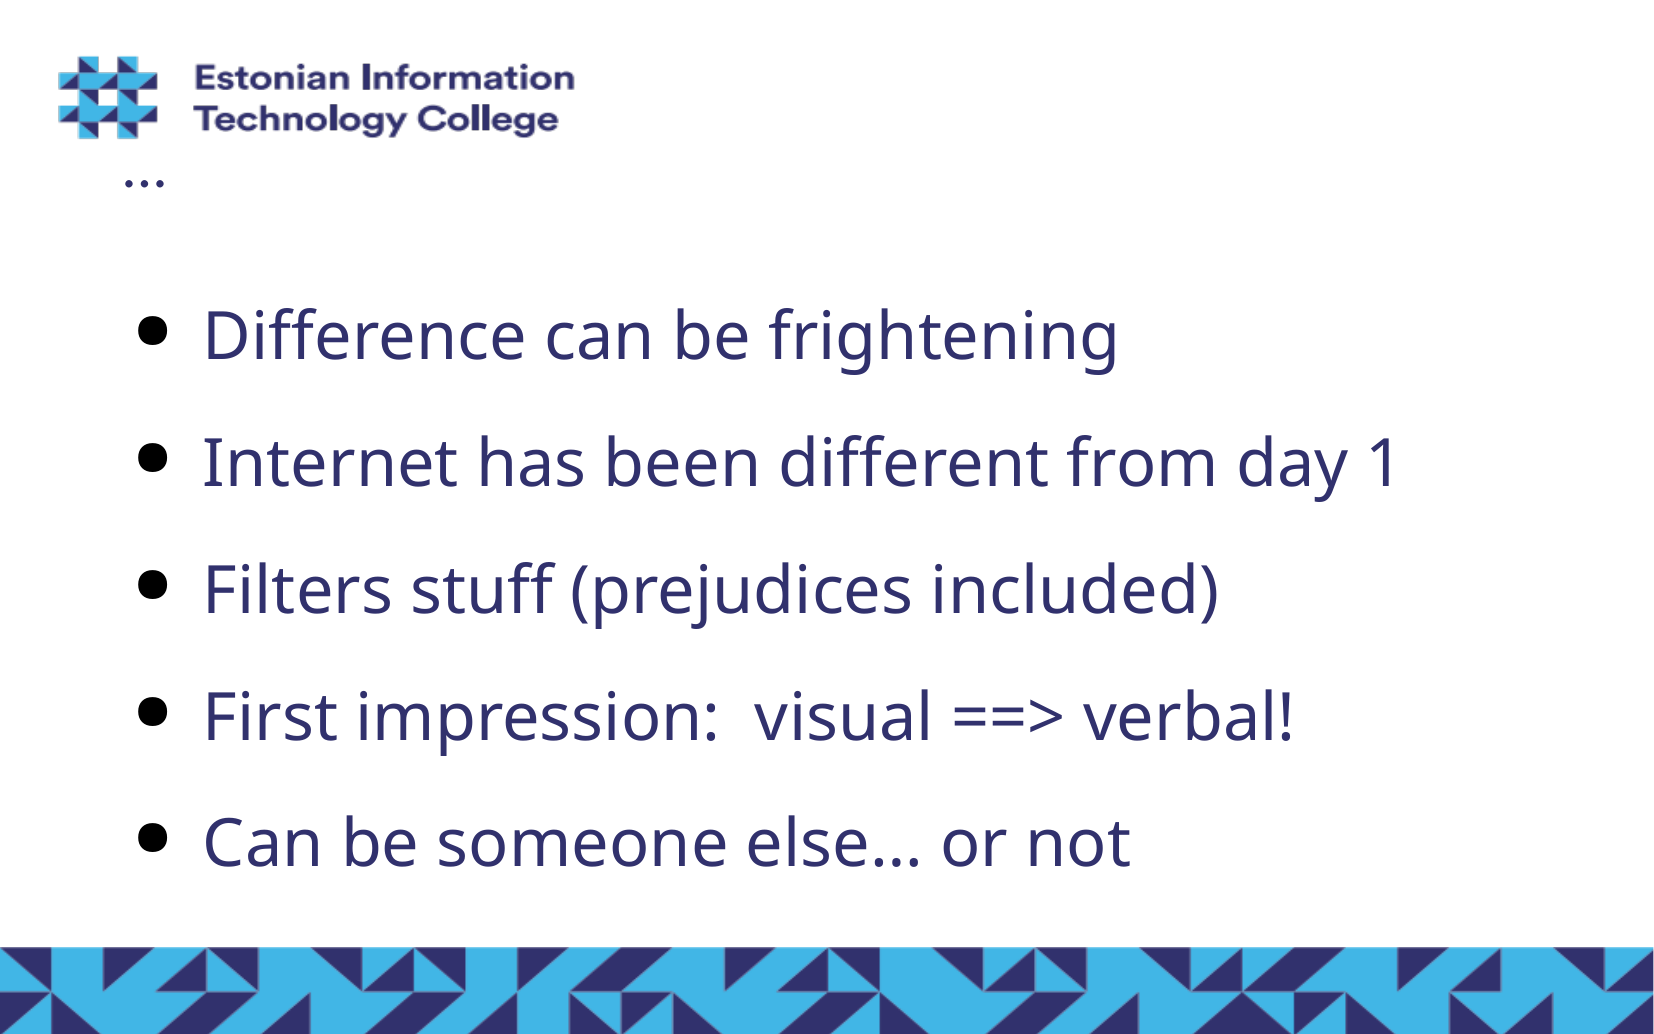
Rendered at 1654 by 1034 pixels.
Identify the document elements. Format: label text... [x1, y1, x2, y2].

title ... [121, 82, 1533, 262]
list Difference can be frightening Internet has been different from day 1 Filters stuff (prejudices included) First impression: visual ==> verbal! Can be someone else… or not [121, 287, 1533, 938]
